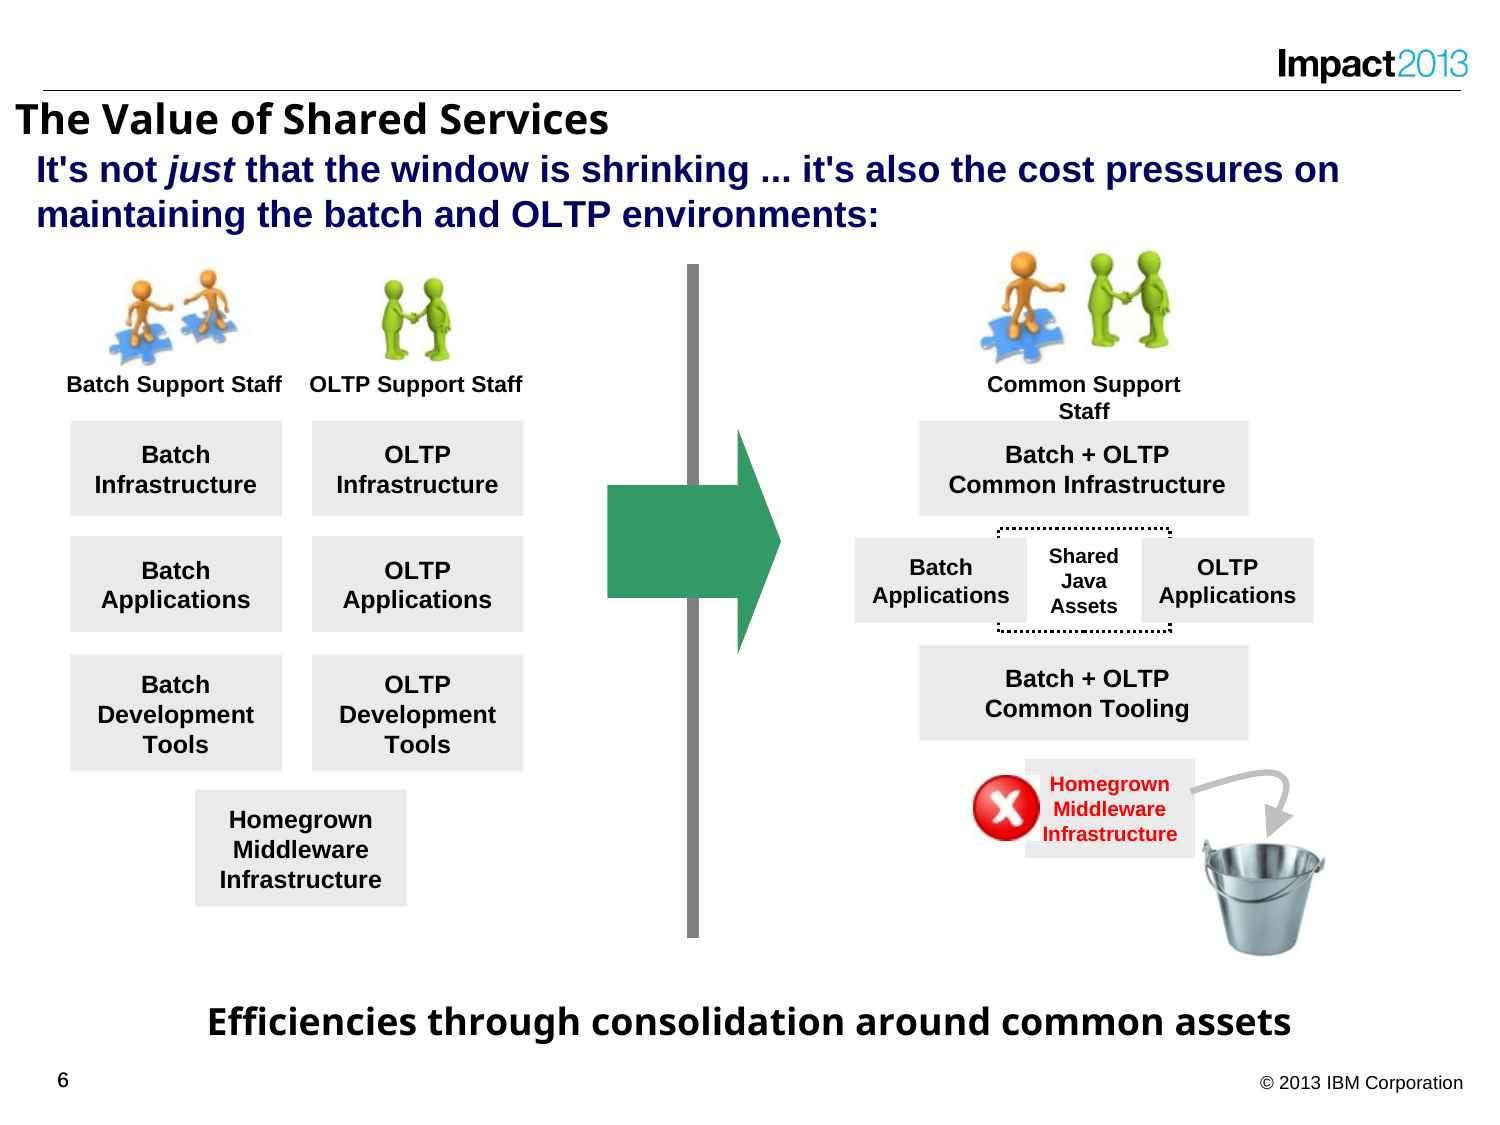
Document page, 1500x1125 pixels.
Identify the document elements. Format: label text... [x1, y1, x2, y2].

text_box Efficiencies through consolidation around common assets [0, 990, 1500, 1051]
text_box [855, 528, 1314, 632]
text_box OLTP Development Tools [323, 668, 512, 759]
text_box [311, 420, 524, 517]
text_box Batch + OLTP Common Tooling [931, 662, 1244, 723]
text_box [607, 428, 782, 655]
picture [973, 775, 1040, 841]
text_box [70, 536, 282, 632]
text_box Batch + OLTP Common Infrastructure [931, 438, 1244, 499]
text_box Shared Java Assets [1031, 542, 1137, 619]
text_box [195, 789, 407, 907]
text_box Batch Infrastructure [82, 438, 271, 499]
picture [1420, 52, 1432, 74]
text_box Homegrown Middleware Infrastructure [207, 803, 396, 894]
picture [1200, 835, 1327, 962]
text_box Batch Support Staff [48, 369, 290, 397]
picture [360, 267, 472, 366]
text_box OLTP Applications [323, 554, 512, 615]
text_box [919, 420, 1249, 517]
text_box The Value of Shared Services [0, 84, 1500, 151]
text_box Batch Development Tools [81, 668, 270, 759]
text_box OLTP Support Staff [290, 369, 542, 397]
text_box [919, 645, 1249, 741]
picture [1279, 49, 1468, 84]
text_box [70, 654, 282, 772]
text_box [311, 536, 524, 632]
text_box It's not just that the window is shrinking ... it's also the cost pressures on maintaining the batch and OLTP environments: [35, 145, 1469, 236]
text_box Homegrown Middleware Infrastructure [1034, 770, 1186, 846]
picture [99, 261, 250, 369]
text_box [70, 420, 282, 517]
text_box Common Support Staff [958, 369, 1210, 425]
text_box Batch Applications [82, 554, 271, 615]
text_box OLTP Infrastructure [323, 438, 512, 499]
text_box [311, 654, 524, 772]
picture [974, 238, 1195, 367]
text_box OLTP Applications [1152, 552, 1303, 608]
text_box [1024, 758, 1195, 858]
text_box Batch Applications [866, 552, 1017, 608]
